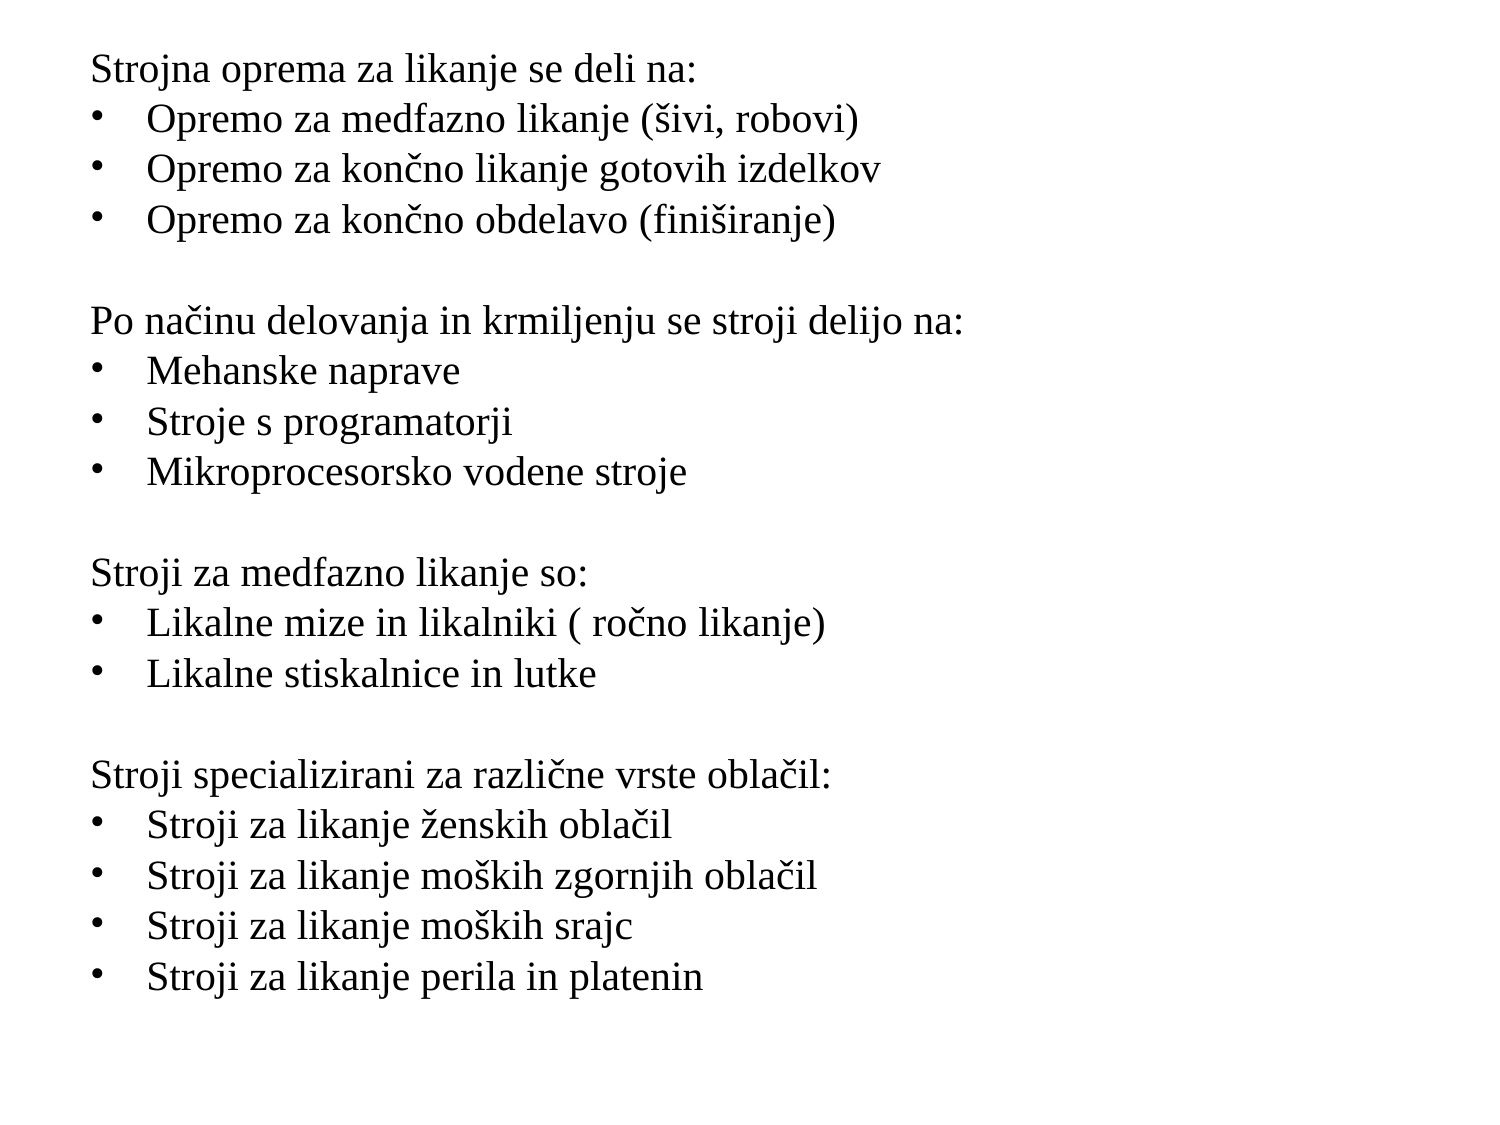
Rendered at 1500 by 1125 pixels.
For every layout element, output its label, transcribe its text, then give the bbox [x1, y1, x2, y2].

list Strojna oprema za likanje se deli na: Opremo za medfazno likanje (šivi, robovi) Opremo za končno likanje gotovih izdelkov Opremo za končno obdelavo (finiširanje) Po načinu delovanja in krmiljenju se stroji delijo na: Mehanske naprave Stroje s programatorji Mikroprocesorsko vodene stroje Stroji za medfazno likanje so: Likalne mize in likalniki ( ročno likanje) Likalne stiskalnice in lutke Stroji specializirani za različne vrste oblačil: Stroji za likanje ženskih oblačil Stroji za likanje moških zgornjih oblačil Stroji za likanje moških srajc Stroji za likanje perila in platenin [75, 42, 1426, 1112]
